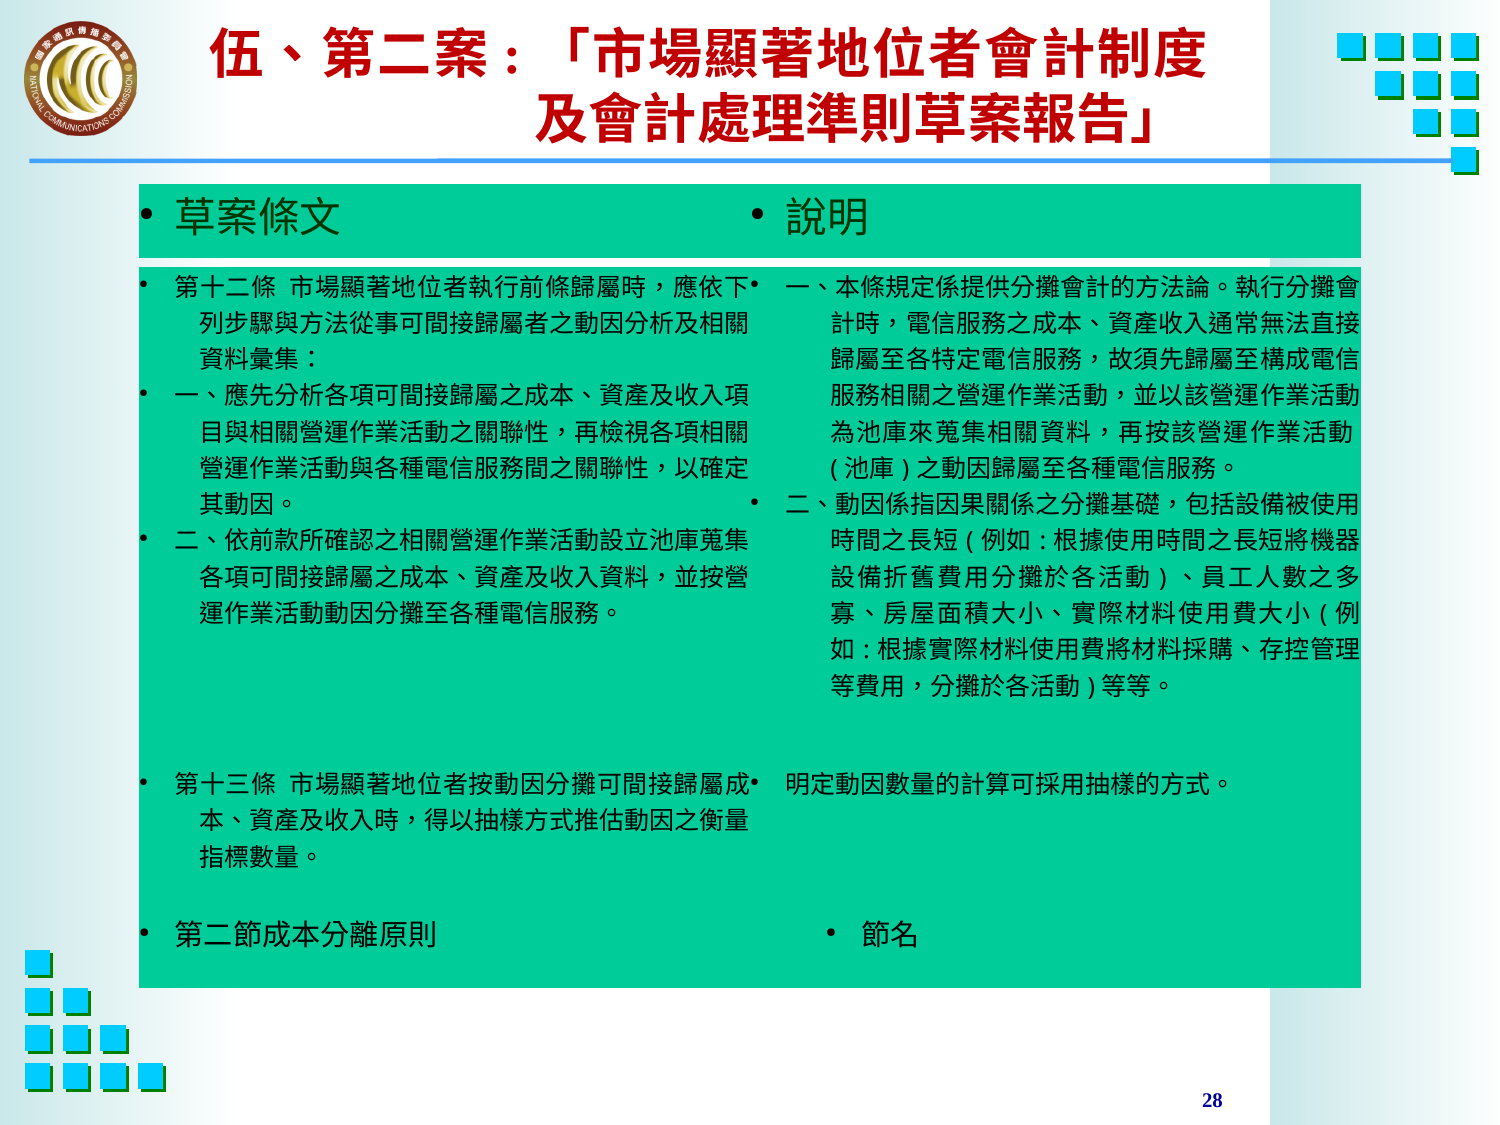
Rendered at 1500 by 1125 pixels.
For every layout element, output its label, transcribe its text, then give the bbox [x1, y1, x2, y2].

table_cell 第二節成本分離原則 [139, 912, 750, 988]
table_cell 明定動因數量的計算可採用抽樣的方式。 [750, 765, 1361, 912]
title 伍、第二案:「市場顯著地位者會計制度及會計處理準則草案報告」 [194, 7, 1223, 161]
table_header 草案條文 [139, 184, 750, 258]
table_cell 第十三條 市場顯著地位者按動因分攤可間接歸屬成本、資產及收入時，得以抽樣方式推估動因之衡量指標數量。 [139, 765, 750, 912]
table_header 一、本條規定係提供分攤會計的方法論。執行分攤會計時，電信服務之成本、資產收入通常無法直接歸屬至各特定電信服務，故須先歸屬至構成電信服務相關之營運作業活動，並以該營運作業活動為池庫來蒐集相關資料，再按該營運作業活動(池庫)之動因歸屬至各種電信服務。 二、動因係指因果關係之分攤基礎，包括設備被使用時間之長短(例如:根據使用時間之長短將機器設備折舊費用分攤於各活動)、員工人數之多寡、房屋面積大小、實際材料使用費大小(例如:根據實際材料使用費將材料採購、存控管理等費用，分攤於各活動)等等。 [750, 267, 1361, 765]
table_header 第十二條 市場顯著地位者執行前條歸屬時，應依下列步驟與方法從事可間接歸屬者之動因分析及相關資料彙集： 一、應先分析各項可間接歸屬之成本、資產及收入項目與相關營運作業活動之關聯性，再檢視各項相關營運作業活動與各種電信服務間之關聯性，以確定其動因。 二、依前款所確認之相關營運作業活動設立池庫蒐集各項可間接歸屬之成本、資產及收入資料，並按營運作業活動動因分攤至各種電信服務。 [139, 267, 750, 765]
table_cell 節名 [750, 912, 1361, 988]
table_header 說明 [750, 184, 1361, 258]
